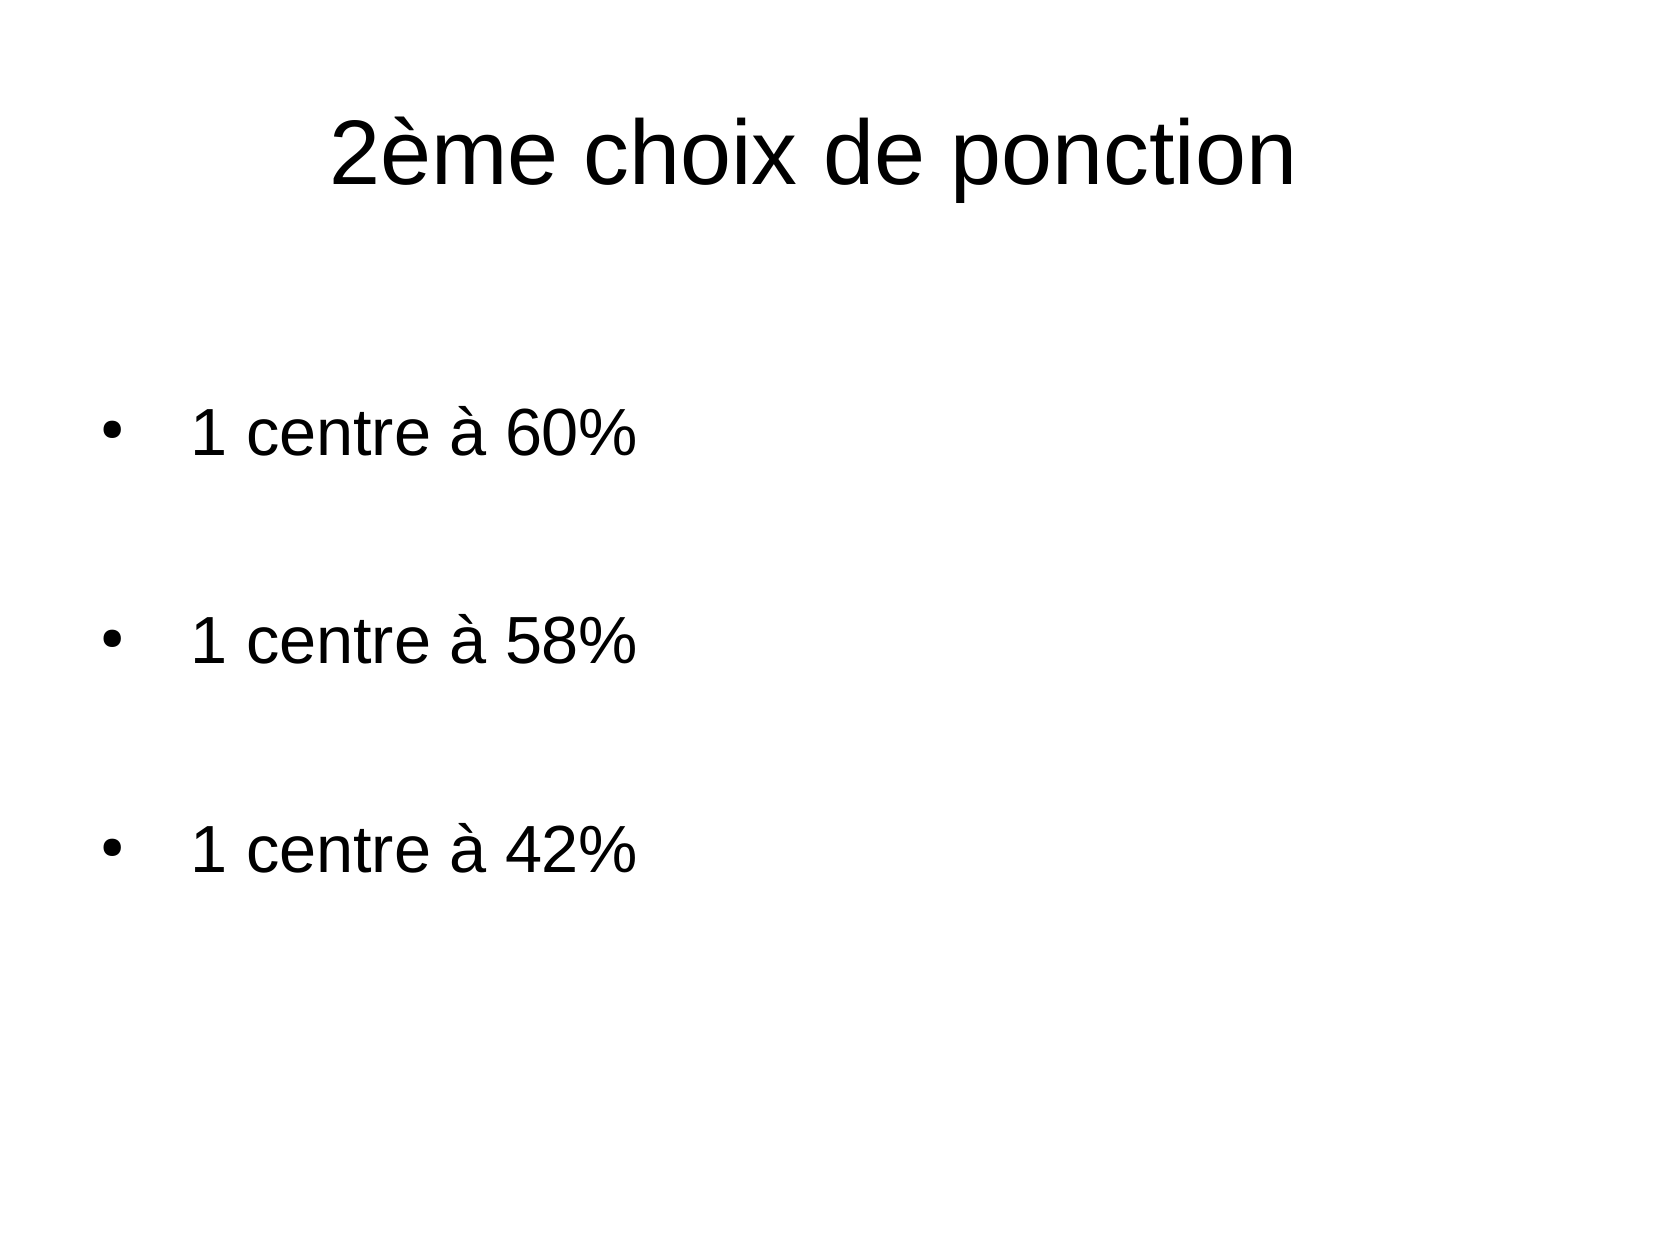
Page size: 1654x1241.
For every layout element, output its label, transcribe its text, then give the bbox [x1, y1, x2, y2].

title 2ème choix de ponction [82, 49, 1571, 257]
list 1 centre à 60% 1 centre à 58% 1 centre à 42% [82, 290, 1571, 1109]
